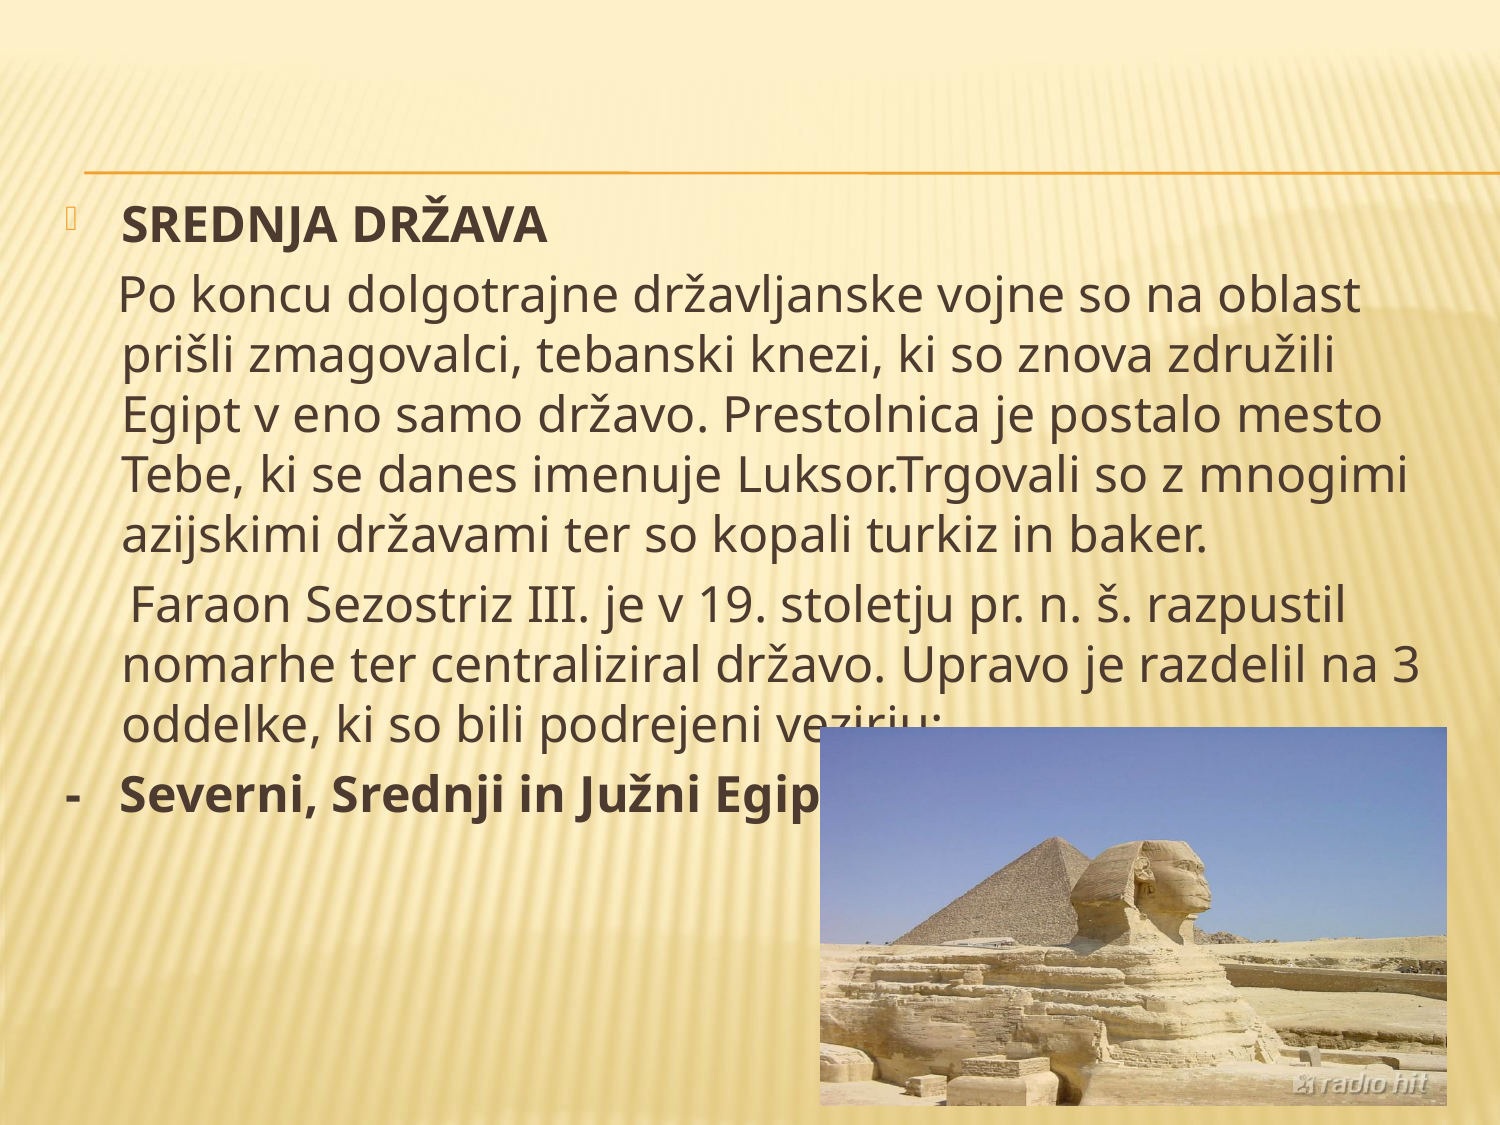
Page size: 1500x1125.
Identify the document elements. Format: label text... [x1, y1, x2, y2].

picture [820, 727, 1447, 1106]
list SREDNJA DRŽAVA Po koncu dolgotrajne državljanske vojne so na oblast prišli zmagovalci, tebanski knezi, ki so znova združili Egipt v eno samo državo. Prestolnica je postalo mesto Tebe, ki se danes imenuje Luksor.Trgovali so z mnogimi azijskimi državami ter so kopali turkiz in baker. Faraon Sezostriz III. je v 19. stoletju pr. n. š. razpustil nomarhe ter centraliziral državo. Upravo je razdelil na 3 oddelke, ki so bili podrejeni vezirju: - Severni, Srednji in Južni Egipt. [50, 184, 1475, 1125]
picture [0, 0, 1500, 1125]
